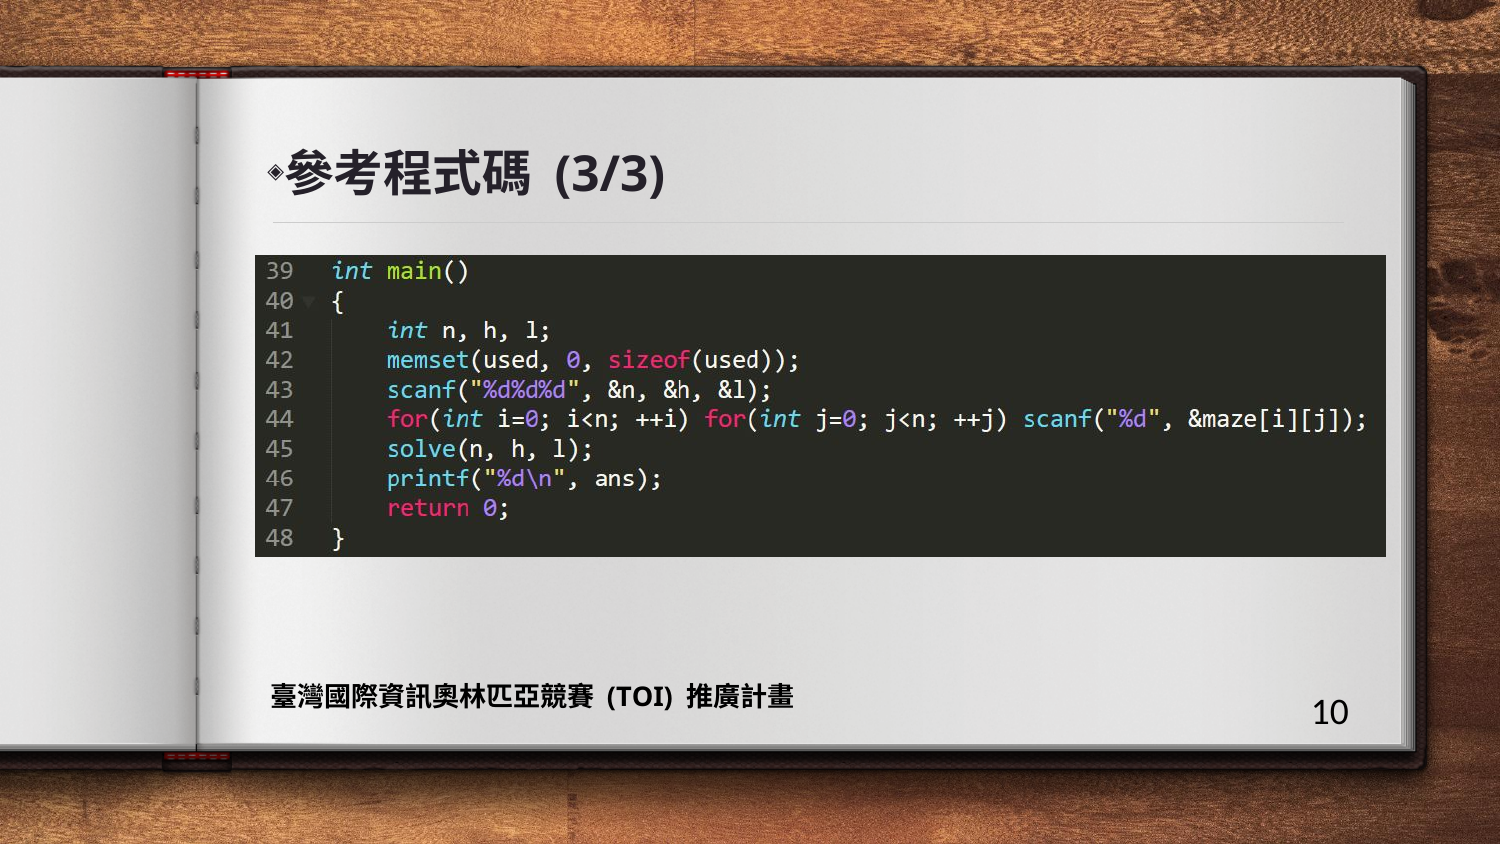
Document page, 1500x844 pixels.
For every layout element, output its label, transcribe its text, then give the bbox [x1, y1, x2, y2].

list 參考程式碼 (3/3) [252, 126, 746, 216]
text_box 10 [1295, 672, 1386, 737]
picture [255, 255, 1386, 557]
